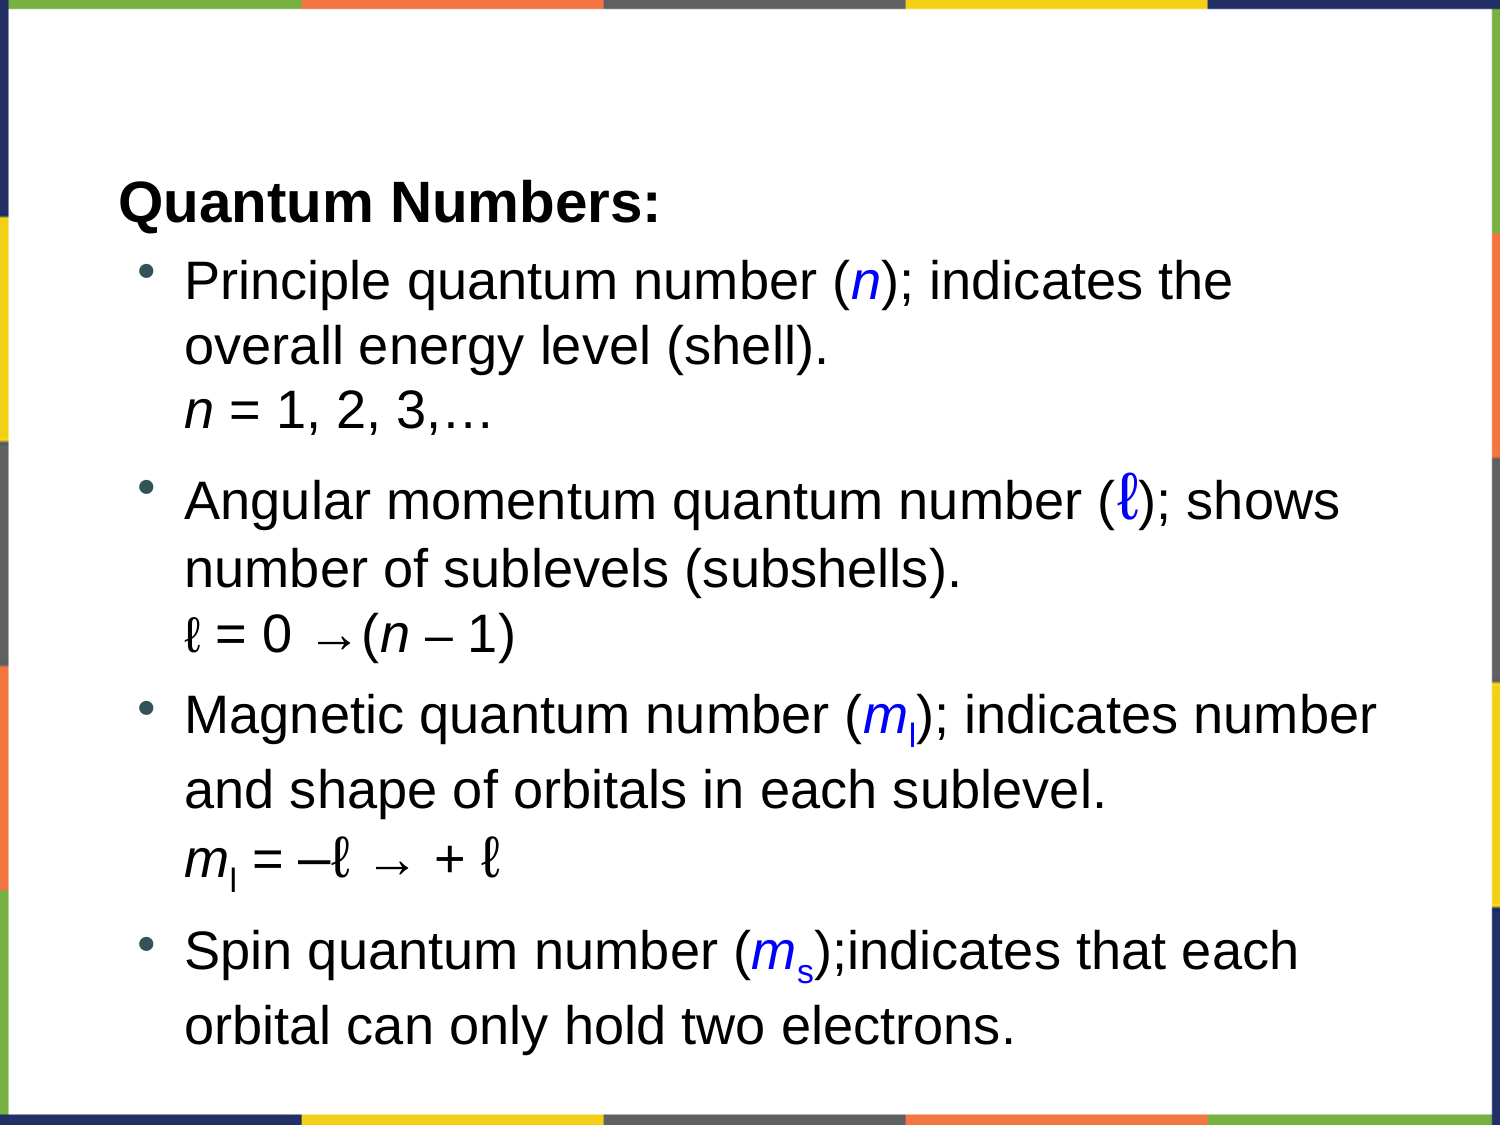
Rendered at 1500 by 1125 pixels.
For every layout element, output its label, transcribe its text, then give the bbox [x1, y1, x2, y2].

list Quantum Numbers: Principle quantum number (n); indicates the overall energy level (shell). n = 1, 2, 3,… Angular momentum quantum number (ℓ); shows number of sublevels (subshells). ℓ = 0 →(n – 1) Magnetic quantum number (ml); indicates number and shape of orbitals in each sublevel. ml = –ℓ → + ℓ Spin quantum number (ms);indicates that each orbital can only hold two electrons. [47, 75, 1411, 1081]
picture [0, 0, 1500, 1125]
